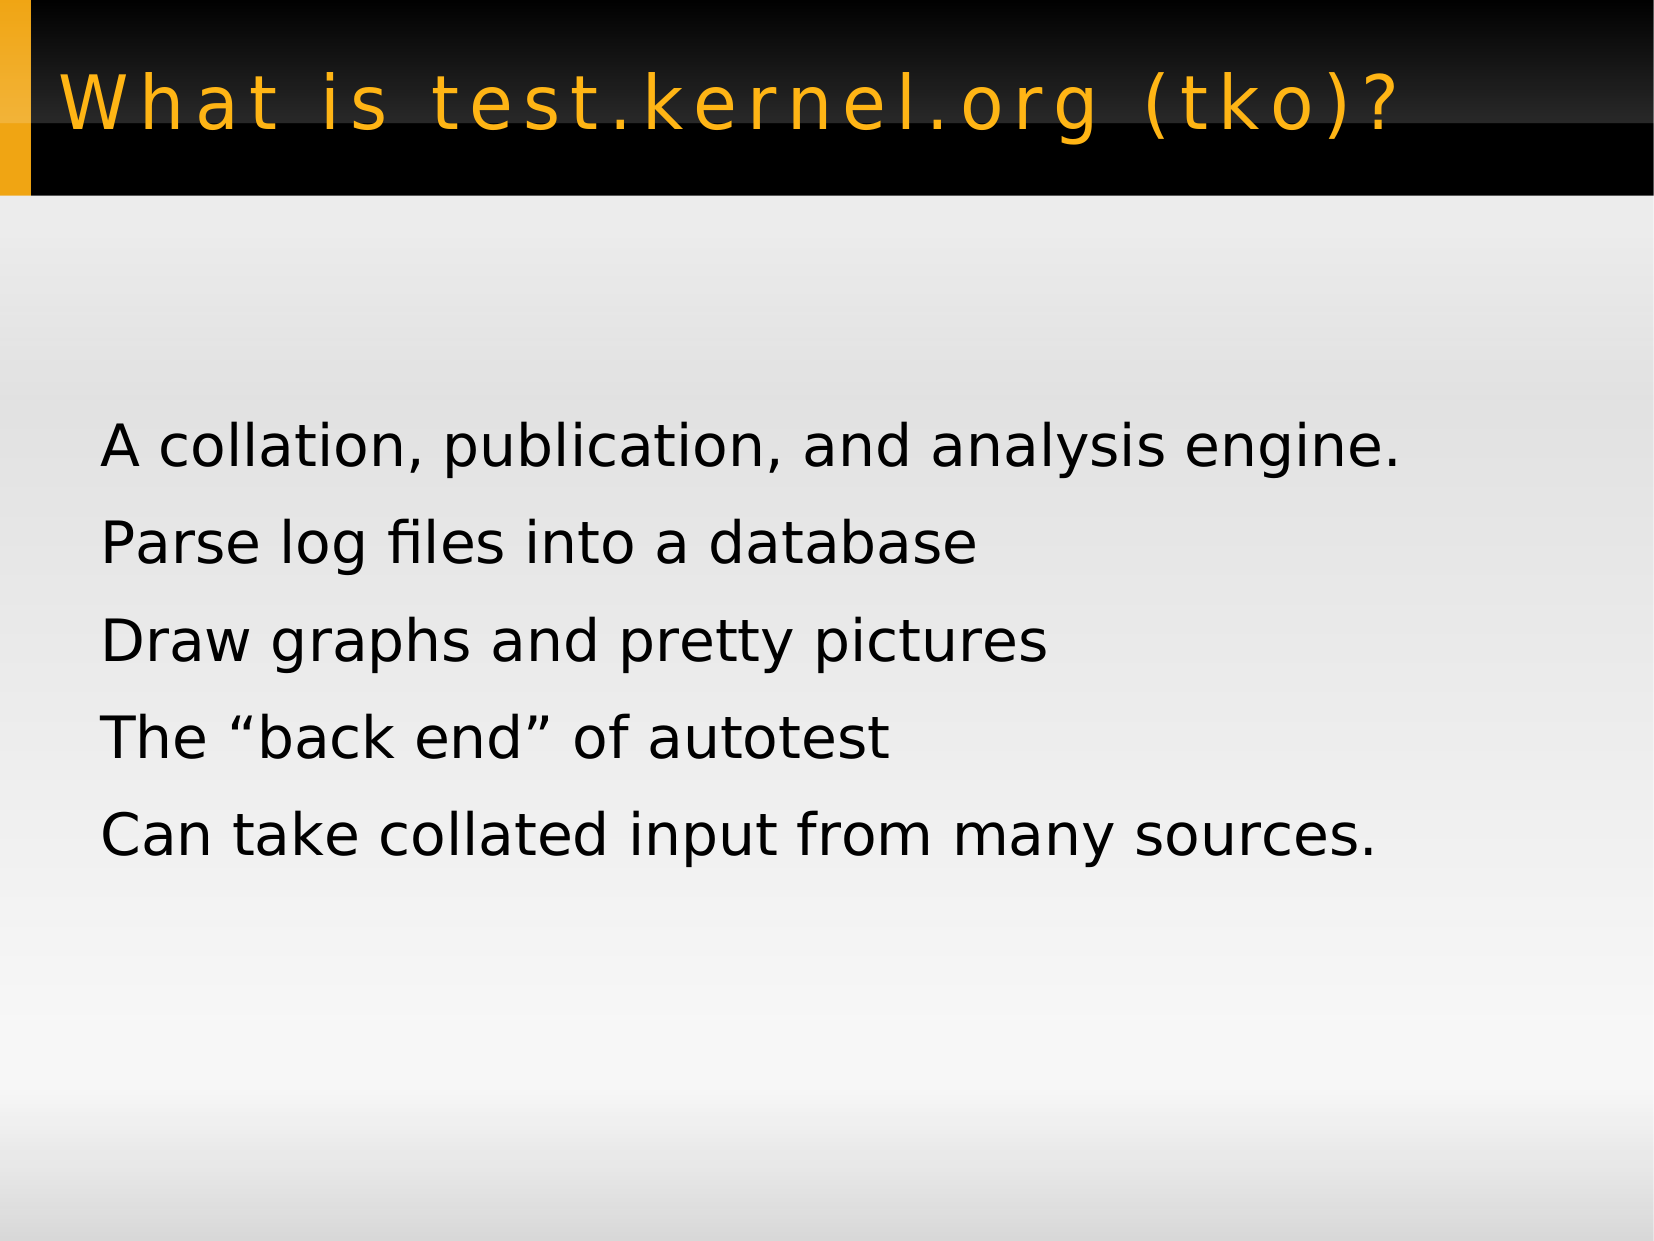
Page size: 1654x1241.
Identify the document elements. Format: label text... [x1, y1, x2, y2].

picture [0, 0, 1654, 1241]
title What is test.kernel.org (tko)? [59, 29, 1576, 178]
list A collation, publication, and analysis engine. Parse log files into a database Draw graphs and pretty pictures The “back end” of autotest Can take collated input from many sources. [82, 412, 1571, 1109]
